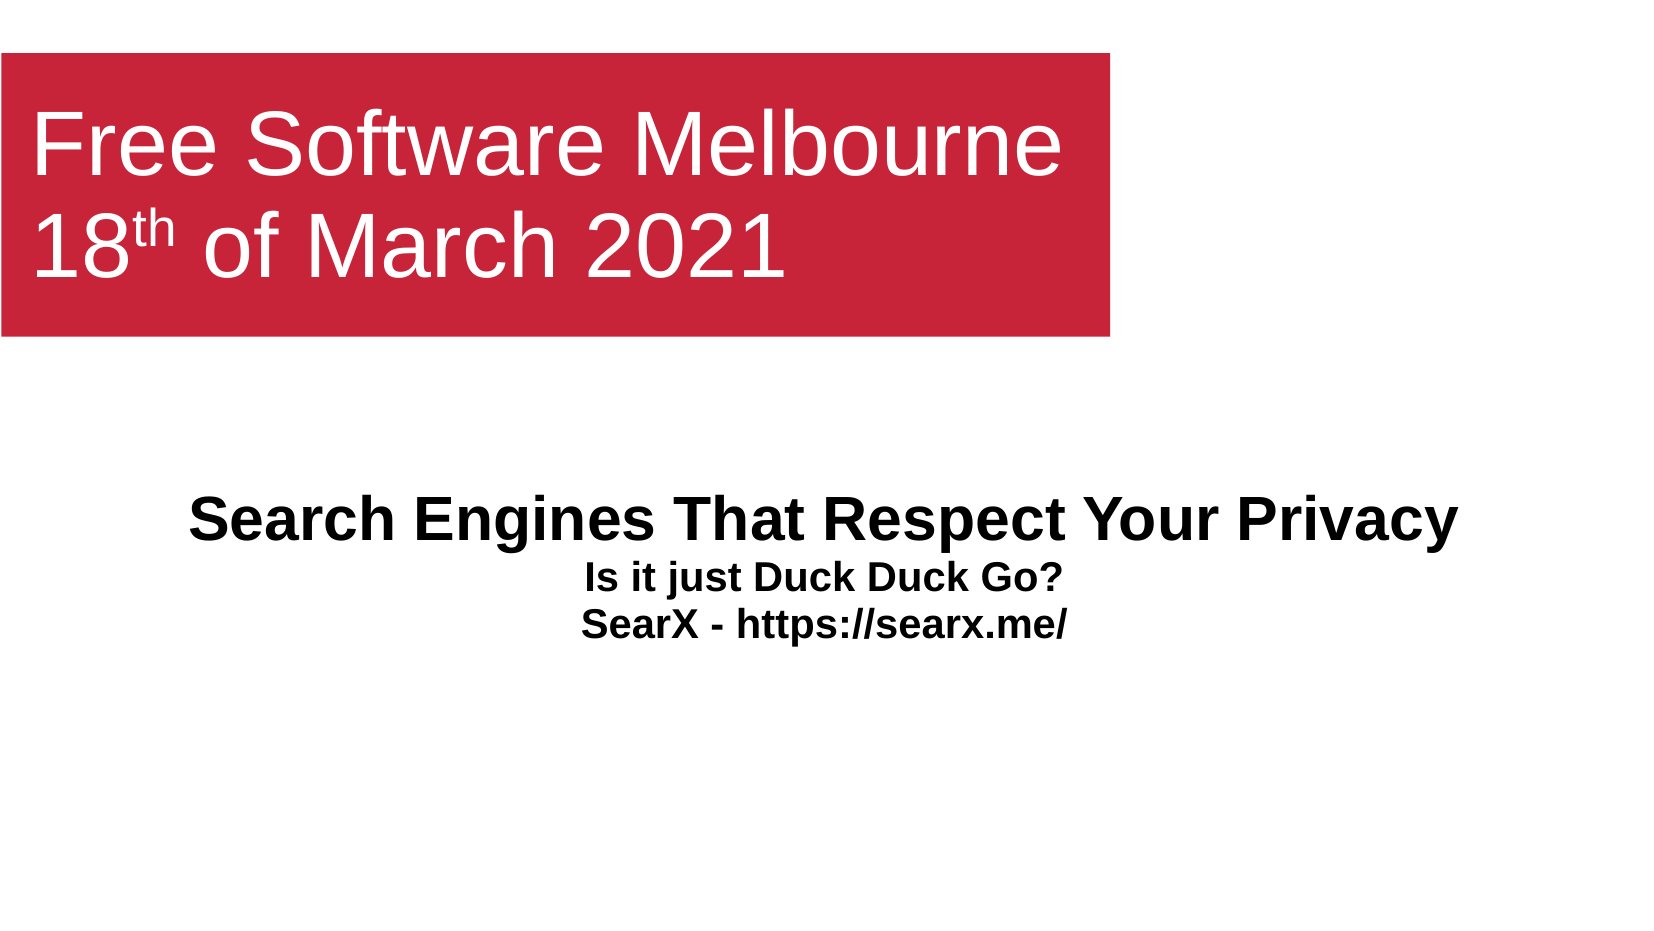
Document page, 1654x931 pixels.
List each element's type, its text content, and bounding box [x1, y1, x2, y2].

subtitle Search Engines That Respect Your Privacy Is it just Duck Duck Go? SearX - https://searx.me/ [18, 484, 1630, 895]
title Free Software Melbourne 18th of March 2021 [1, 53, 1111, 337]
